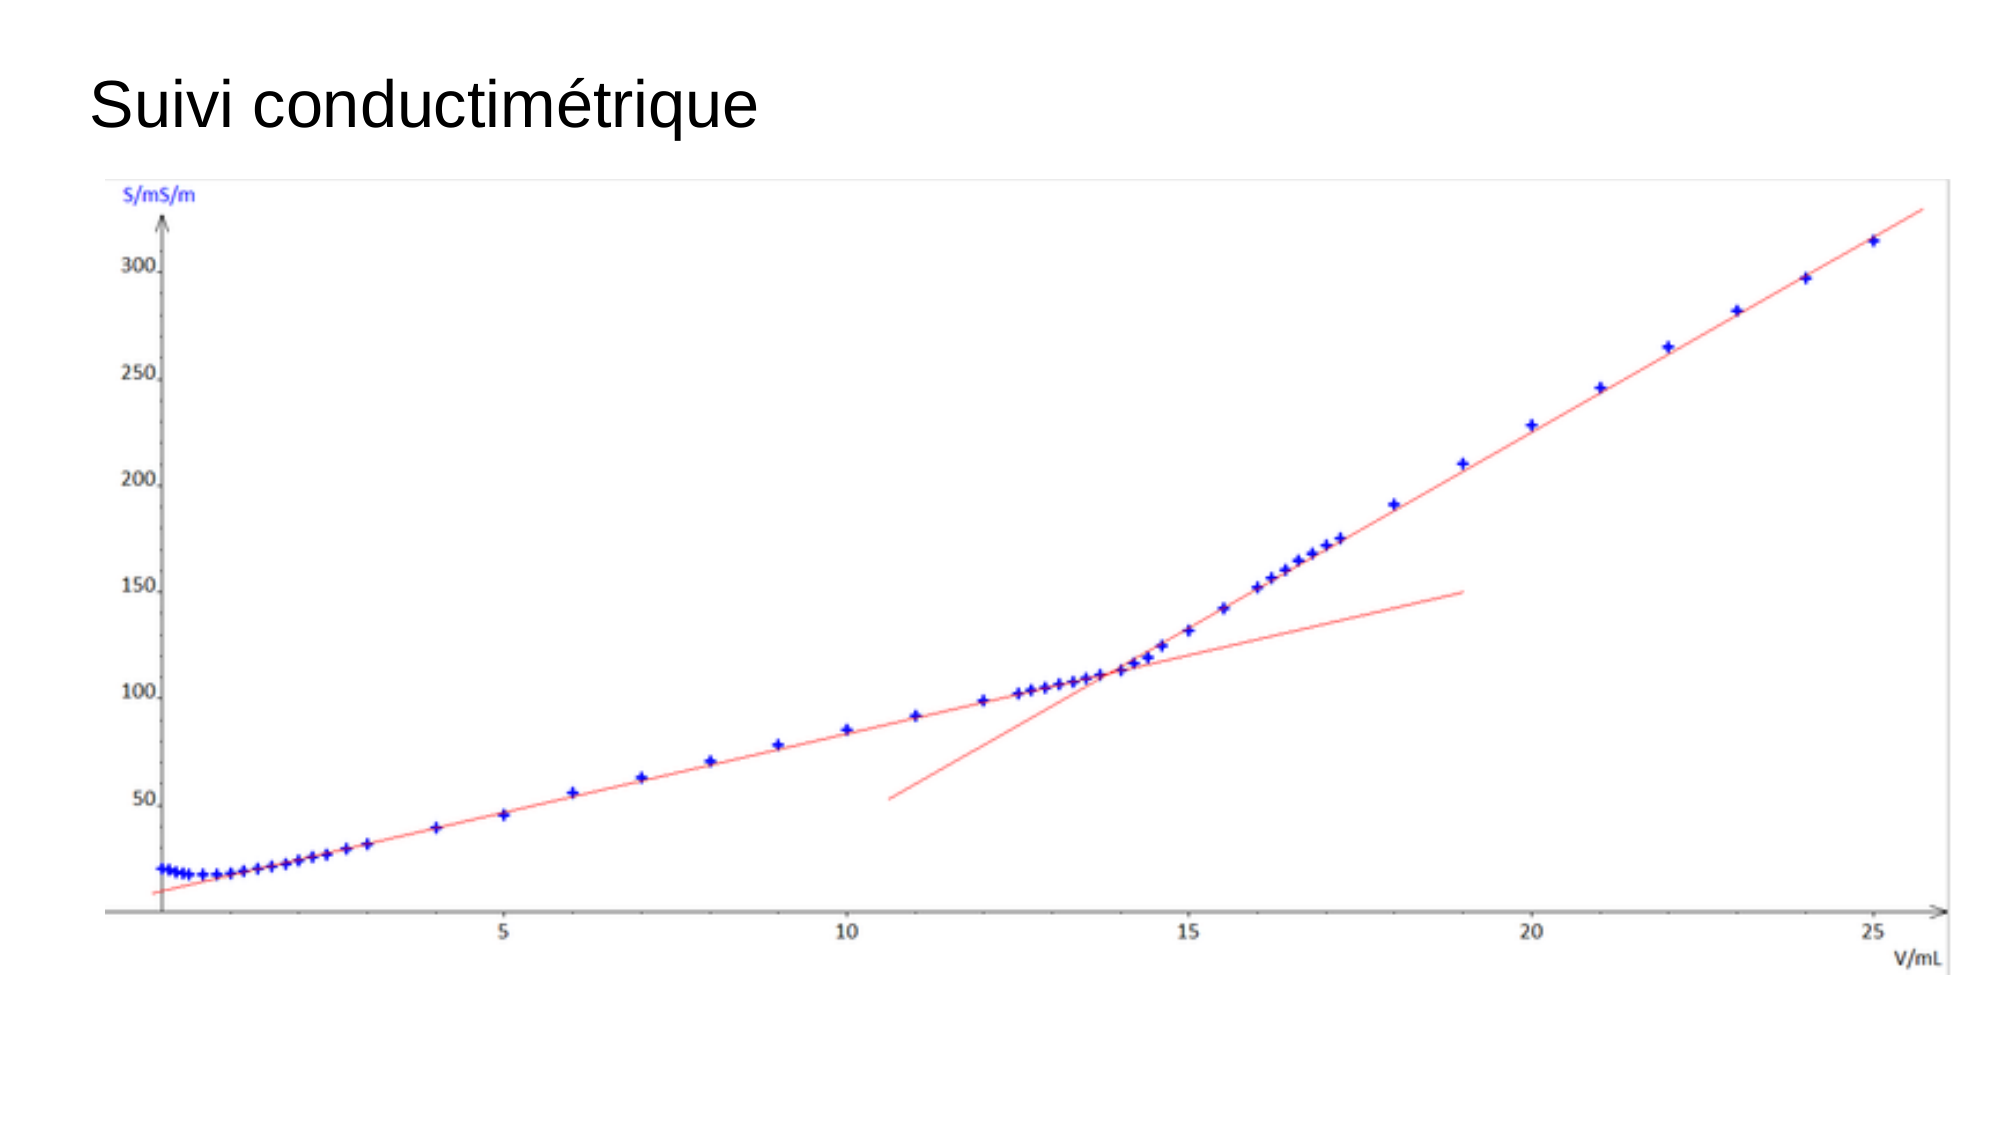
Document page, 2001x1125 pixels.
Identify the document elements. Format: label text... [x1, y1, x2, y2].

text_box Suivi conductimétrique [75, 60, 1411, 150]
picture [105, 179, 1953, 976]
